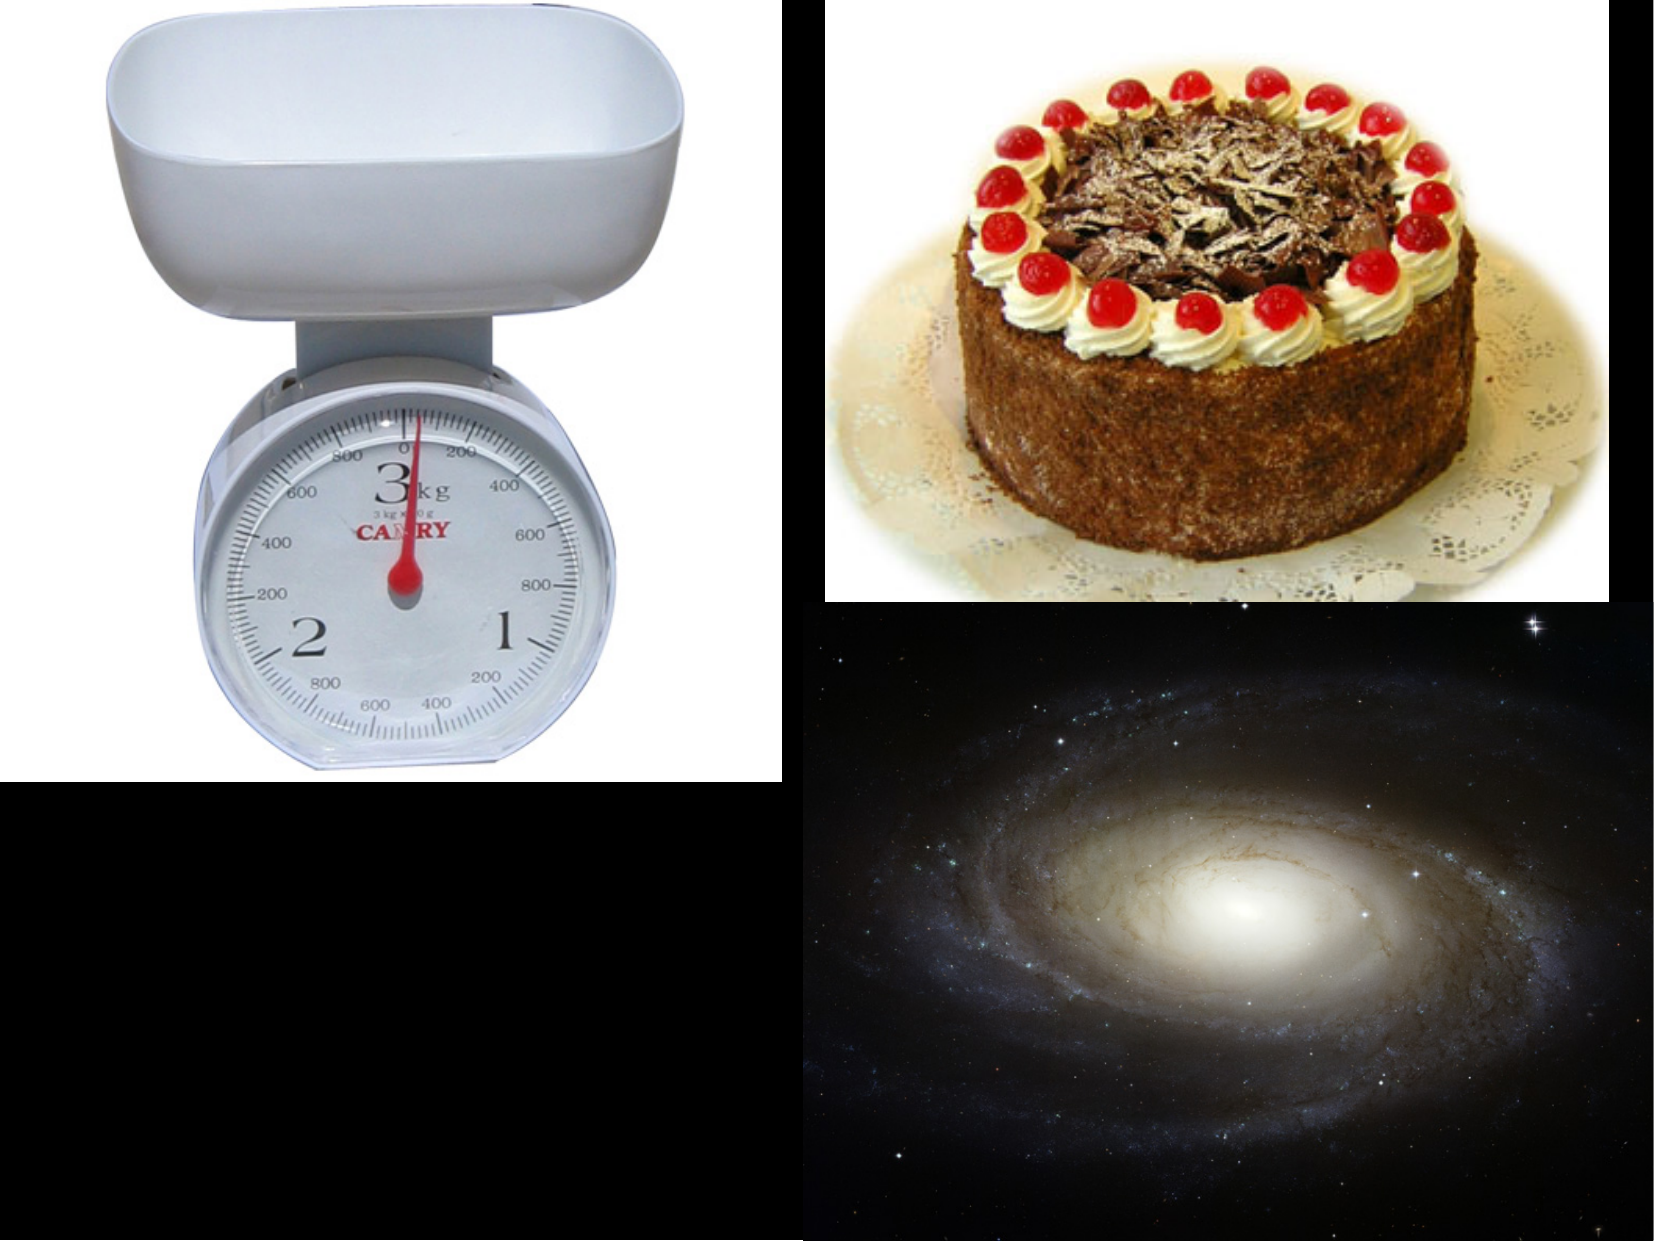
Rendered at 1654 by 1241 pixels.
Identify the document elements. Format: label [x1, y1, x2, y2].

picture [803, 0, 1654, 1241]
picture [0, 0, 782, 782]
